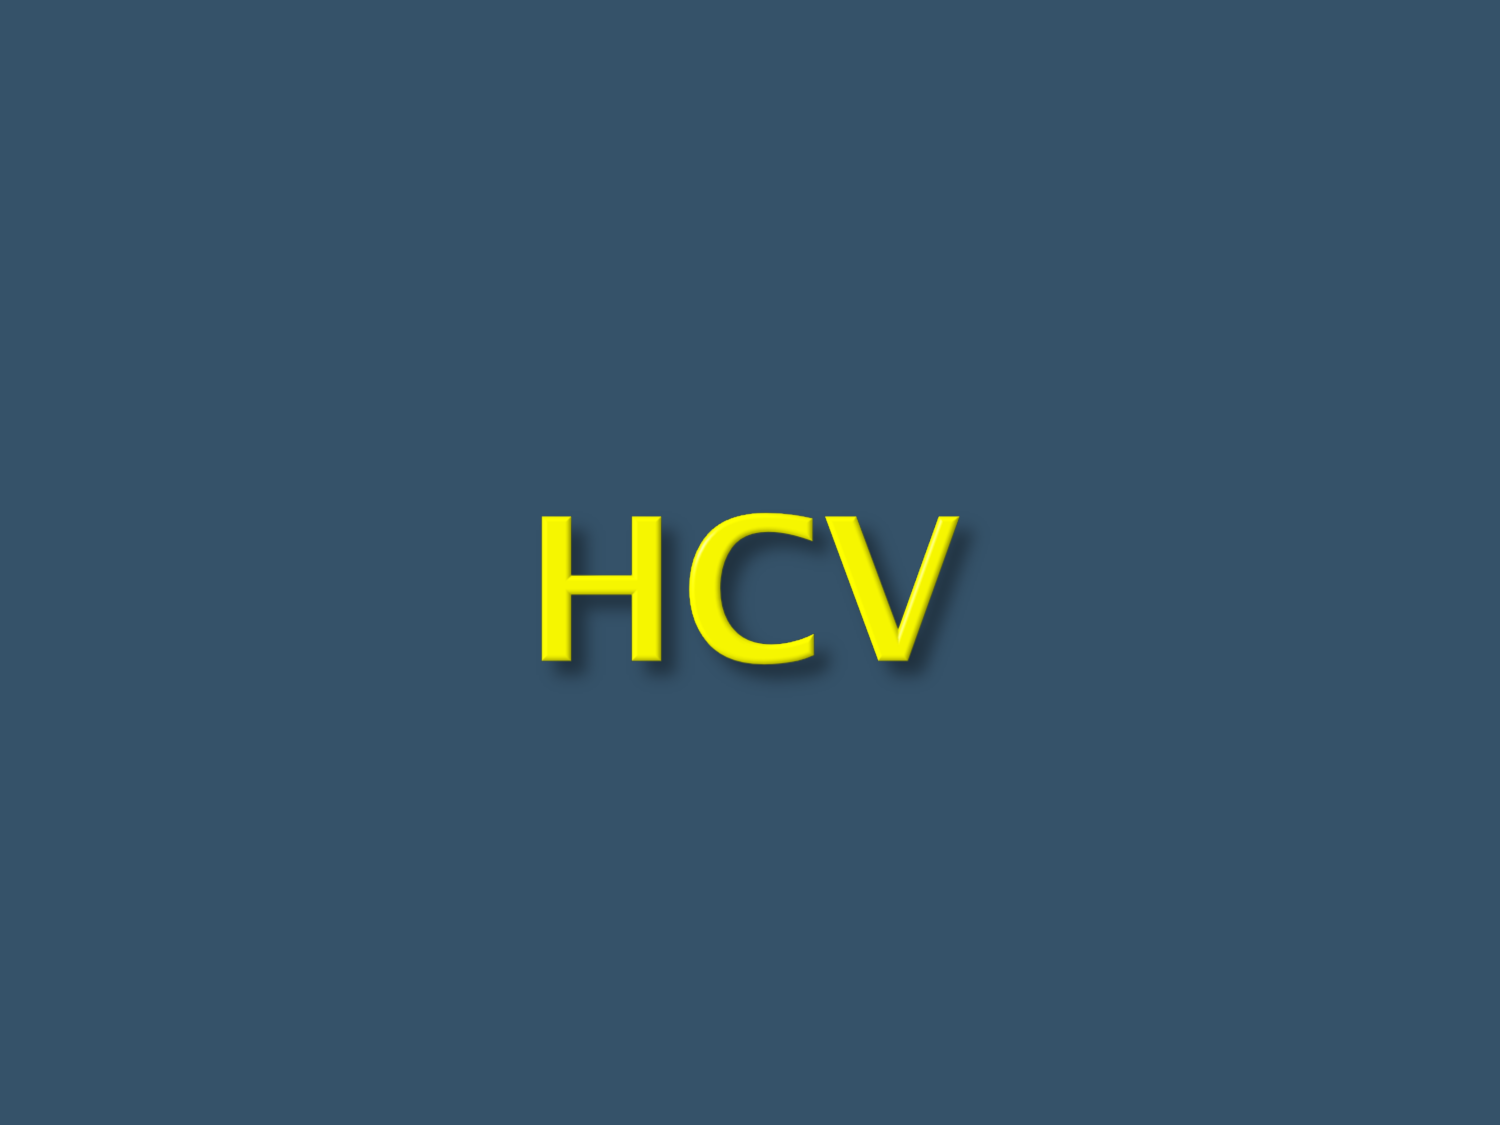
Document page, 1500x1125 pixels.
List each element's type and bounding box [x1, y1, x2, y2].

picture [60, 43, 1426, 1125]
